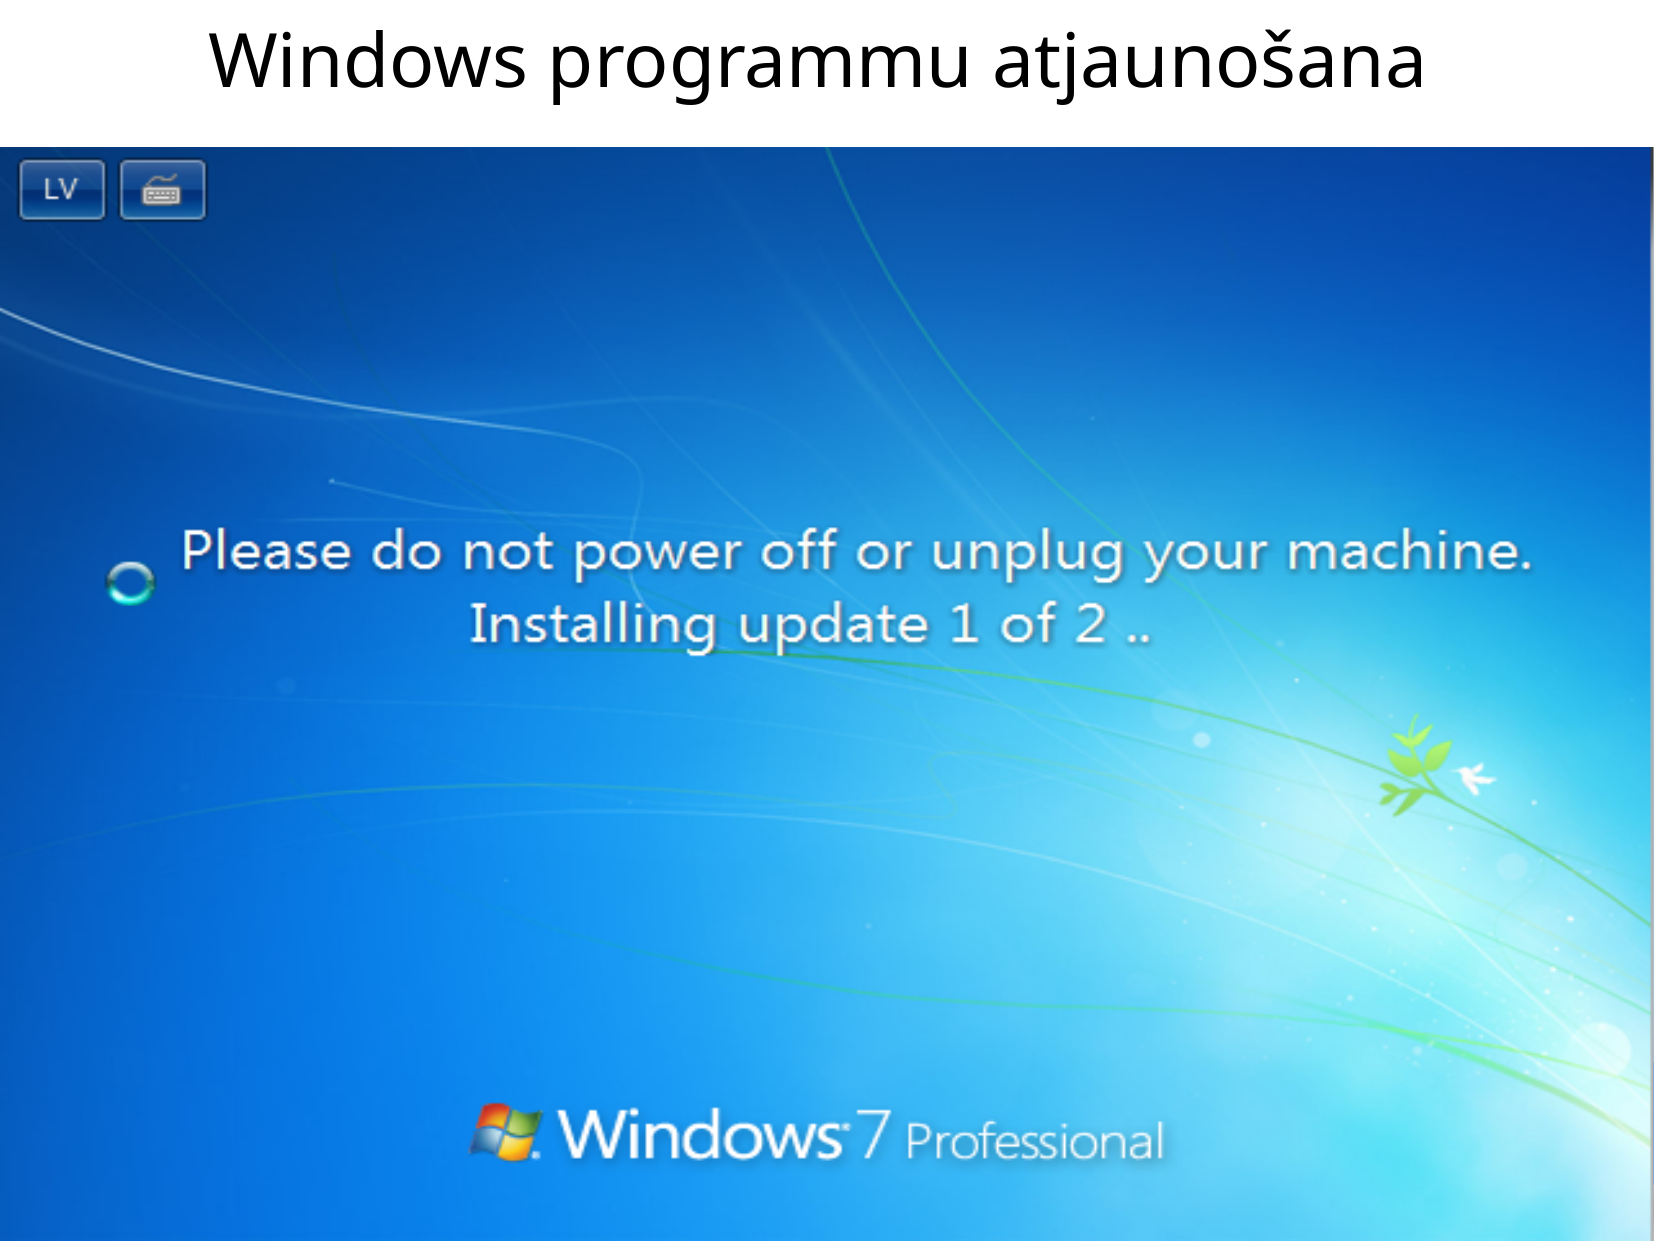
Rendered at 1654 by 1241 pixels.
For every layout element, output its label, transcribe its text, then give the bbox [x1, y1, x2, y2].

title Windows programmu atjaunošana [135, 0, 1501, 116]
picture [0, 147, 1654, 1241]
